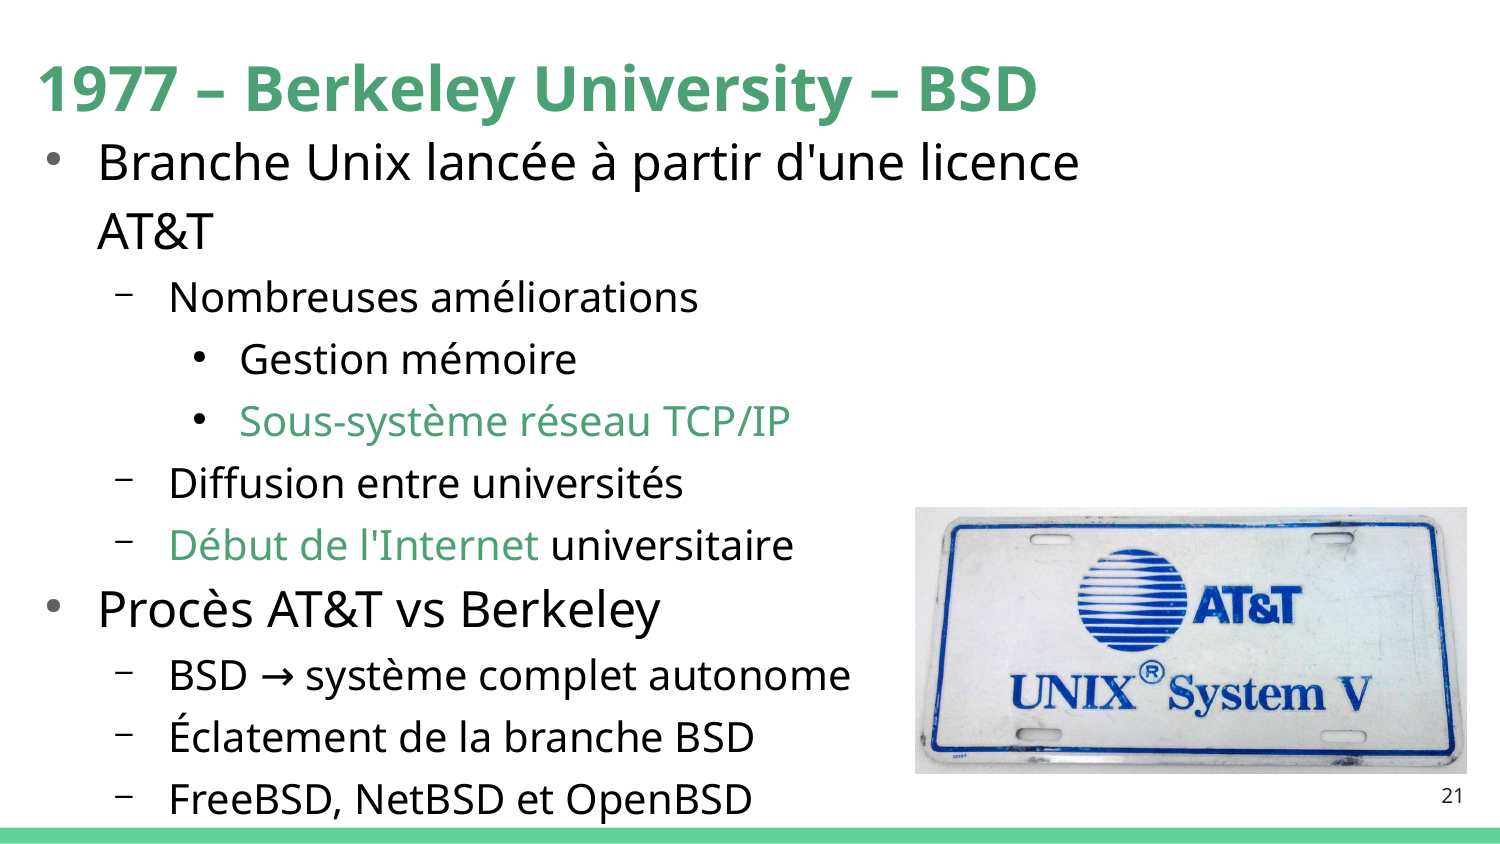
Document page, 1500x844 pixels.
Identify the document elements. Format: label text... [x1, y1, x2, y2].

picture [915, 507, 1467, 774]
title 1977 – Berkeley University – BSD [21, 23, 1420, 117]
list Branche Unix lancée à partir d'une licence AT&T Nombreuses améliorations Gestion mémoire Sous-système réseau TCP/IP Diffusion entre universités Début de l'Internet universitaire Procès AT&T vs Berkeley BSD → système complet autonome Éclatement de la branche BSD FreeBSD, NetBSD et OpenBSD [11, 106, 1211, 798]
slide_number <numéro> [1389, 764, 1480, 830]
